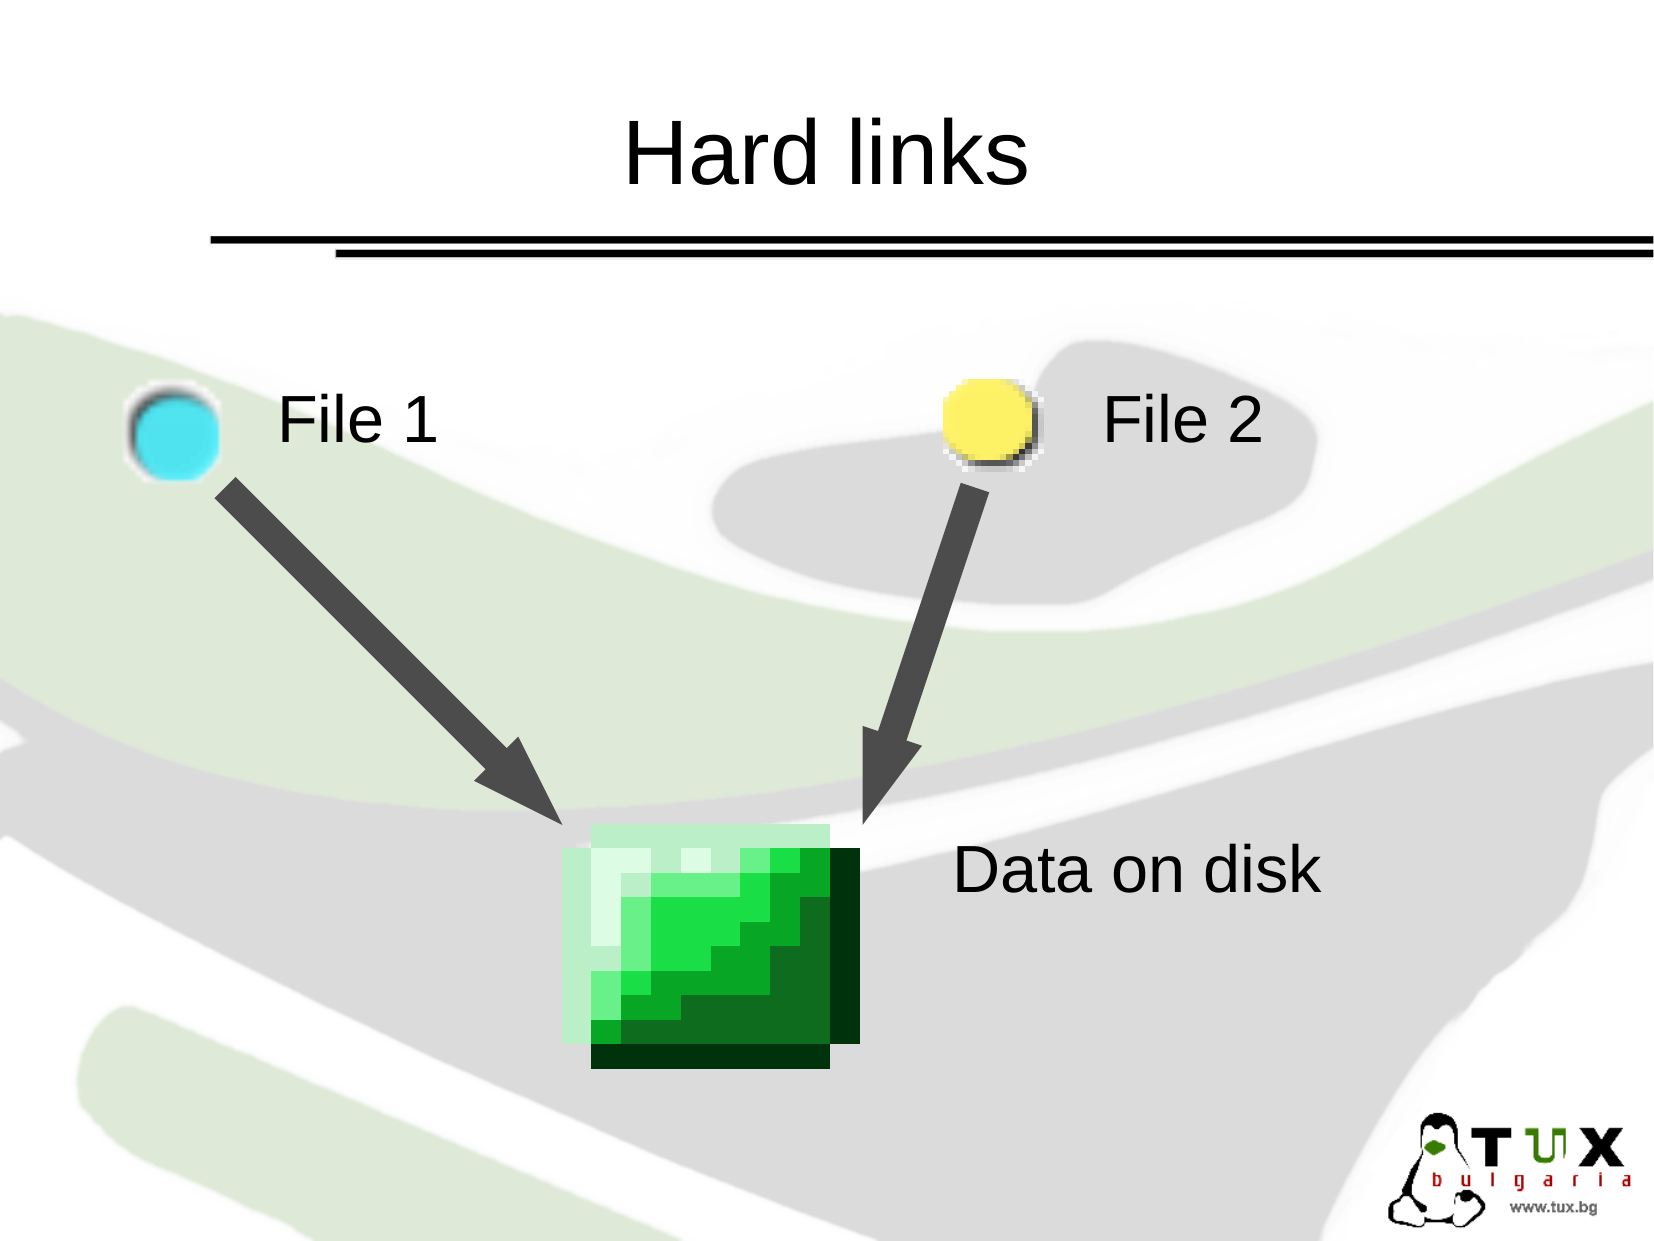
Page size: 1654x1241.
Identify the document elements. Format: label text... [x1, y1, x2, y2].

title Hard links [82, 49, 1571, 257]
picture [0, 0, 1654, 1241]
text_box Data on disk [937, 825, 1463, 915]
text_box File 2 [1087, 375, 1501, 465]
text_box File 1 [262, 375, 713, 465]
